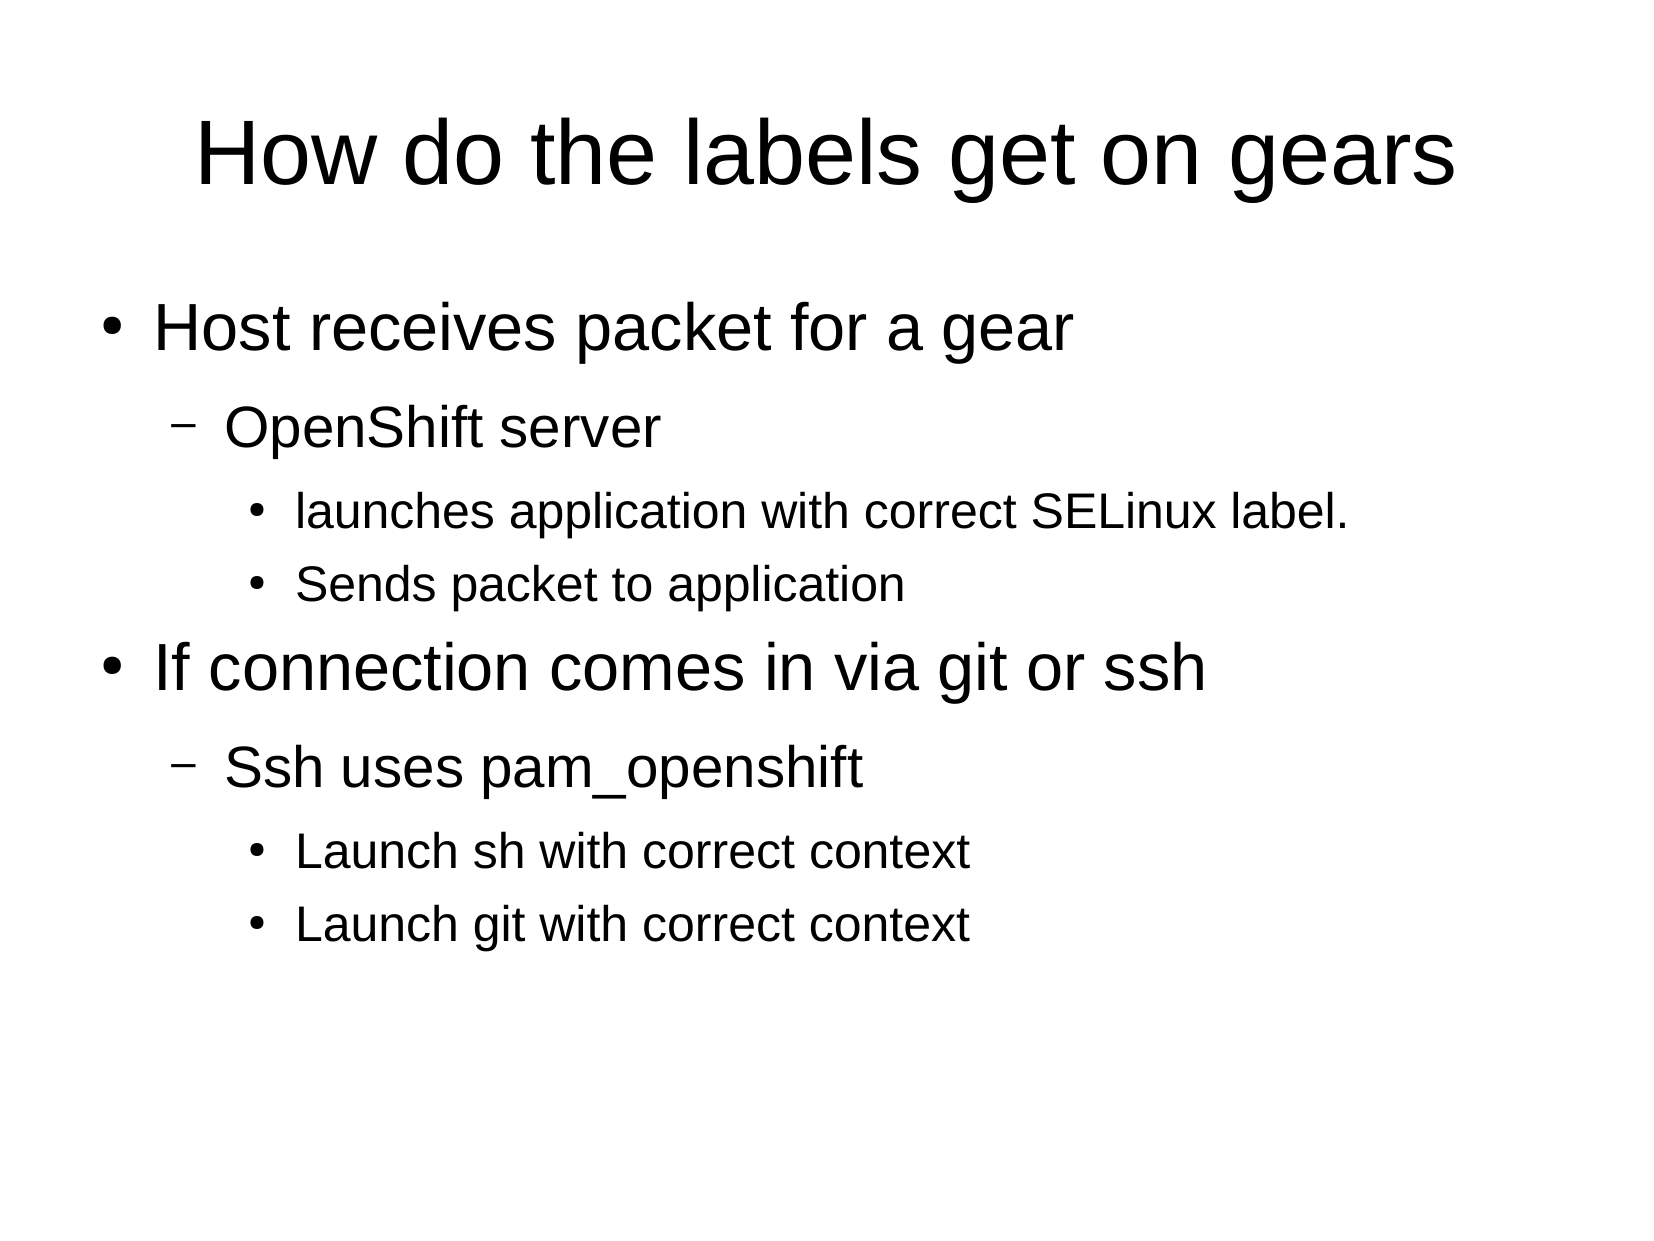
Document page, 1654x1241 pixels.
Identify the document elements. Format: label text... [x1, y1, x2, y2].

title How do the labels get on gears [82, 49, 1571, 257]
list Host receives packet for a gear OpenShift server launches application with correct SELinux label. Sends packet to application If connection comes in via git or ssh Ssh uses pam_openshift Launch sh with correct context Launch git with correct context [82, 290, 1571, 1010]
